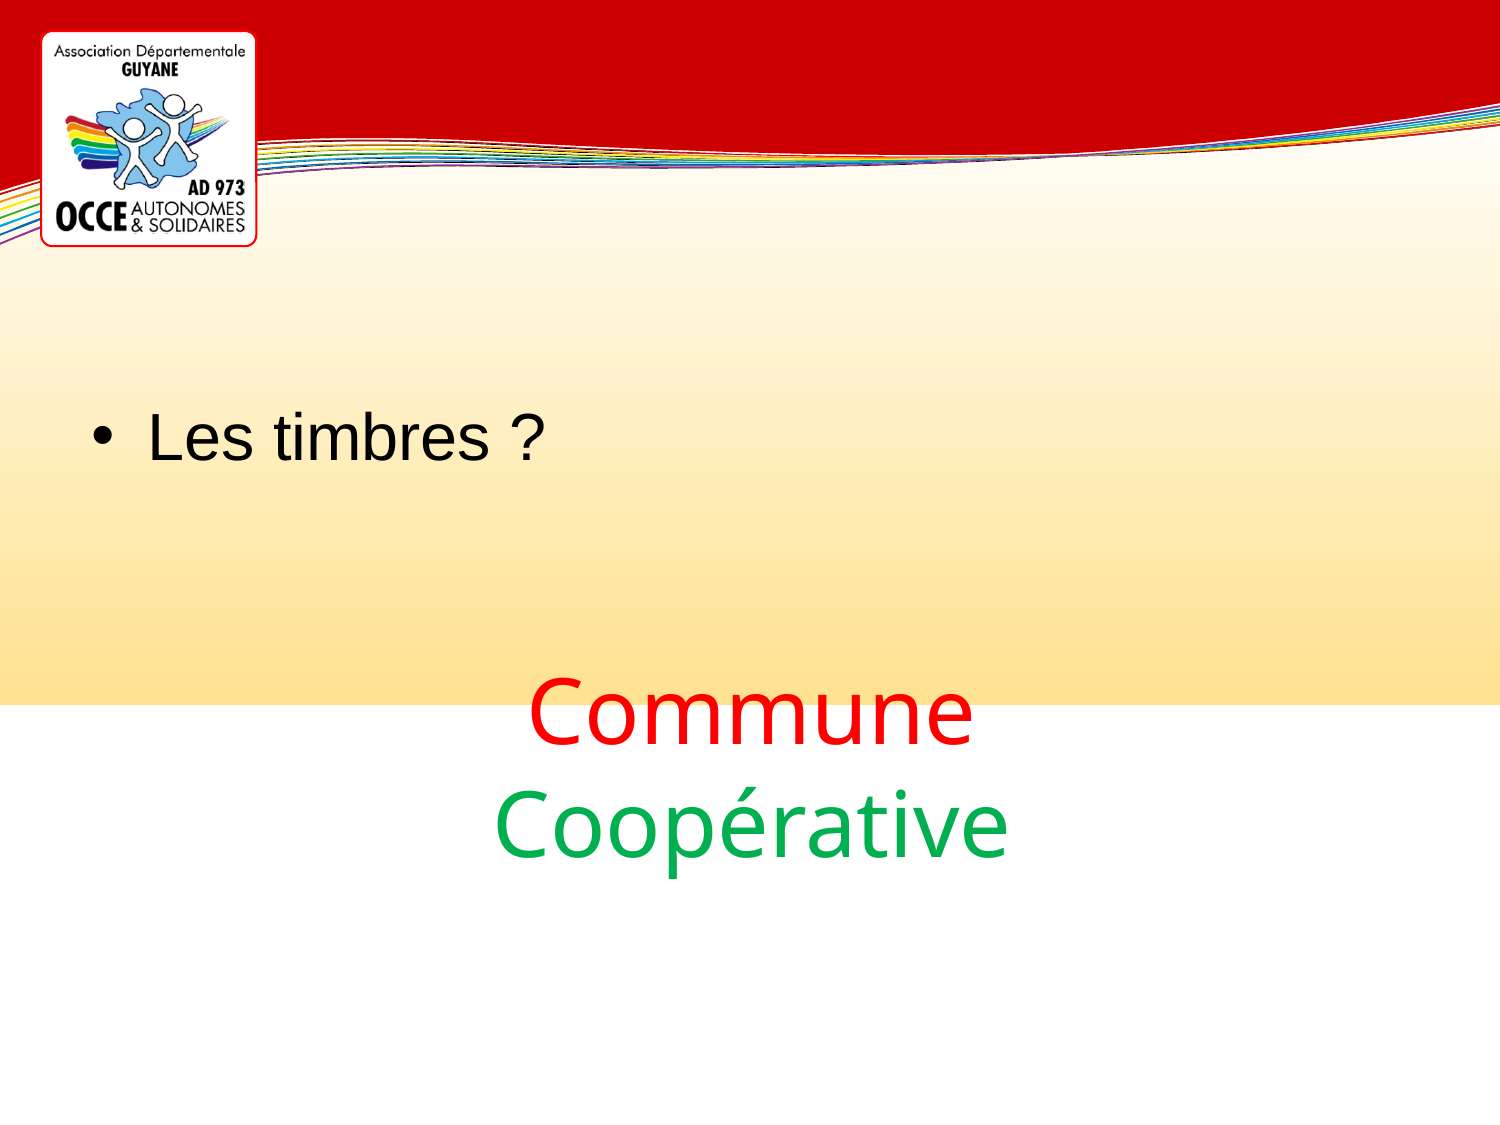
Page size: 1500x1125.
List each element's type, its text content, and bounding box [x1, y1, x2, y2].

picture [54, 44, 245, 234]
list Les timbres ? Commune Coopérative [76, 397, 1427, 1000]
